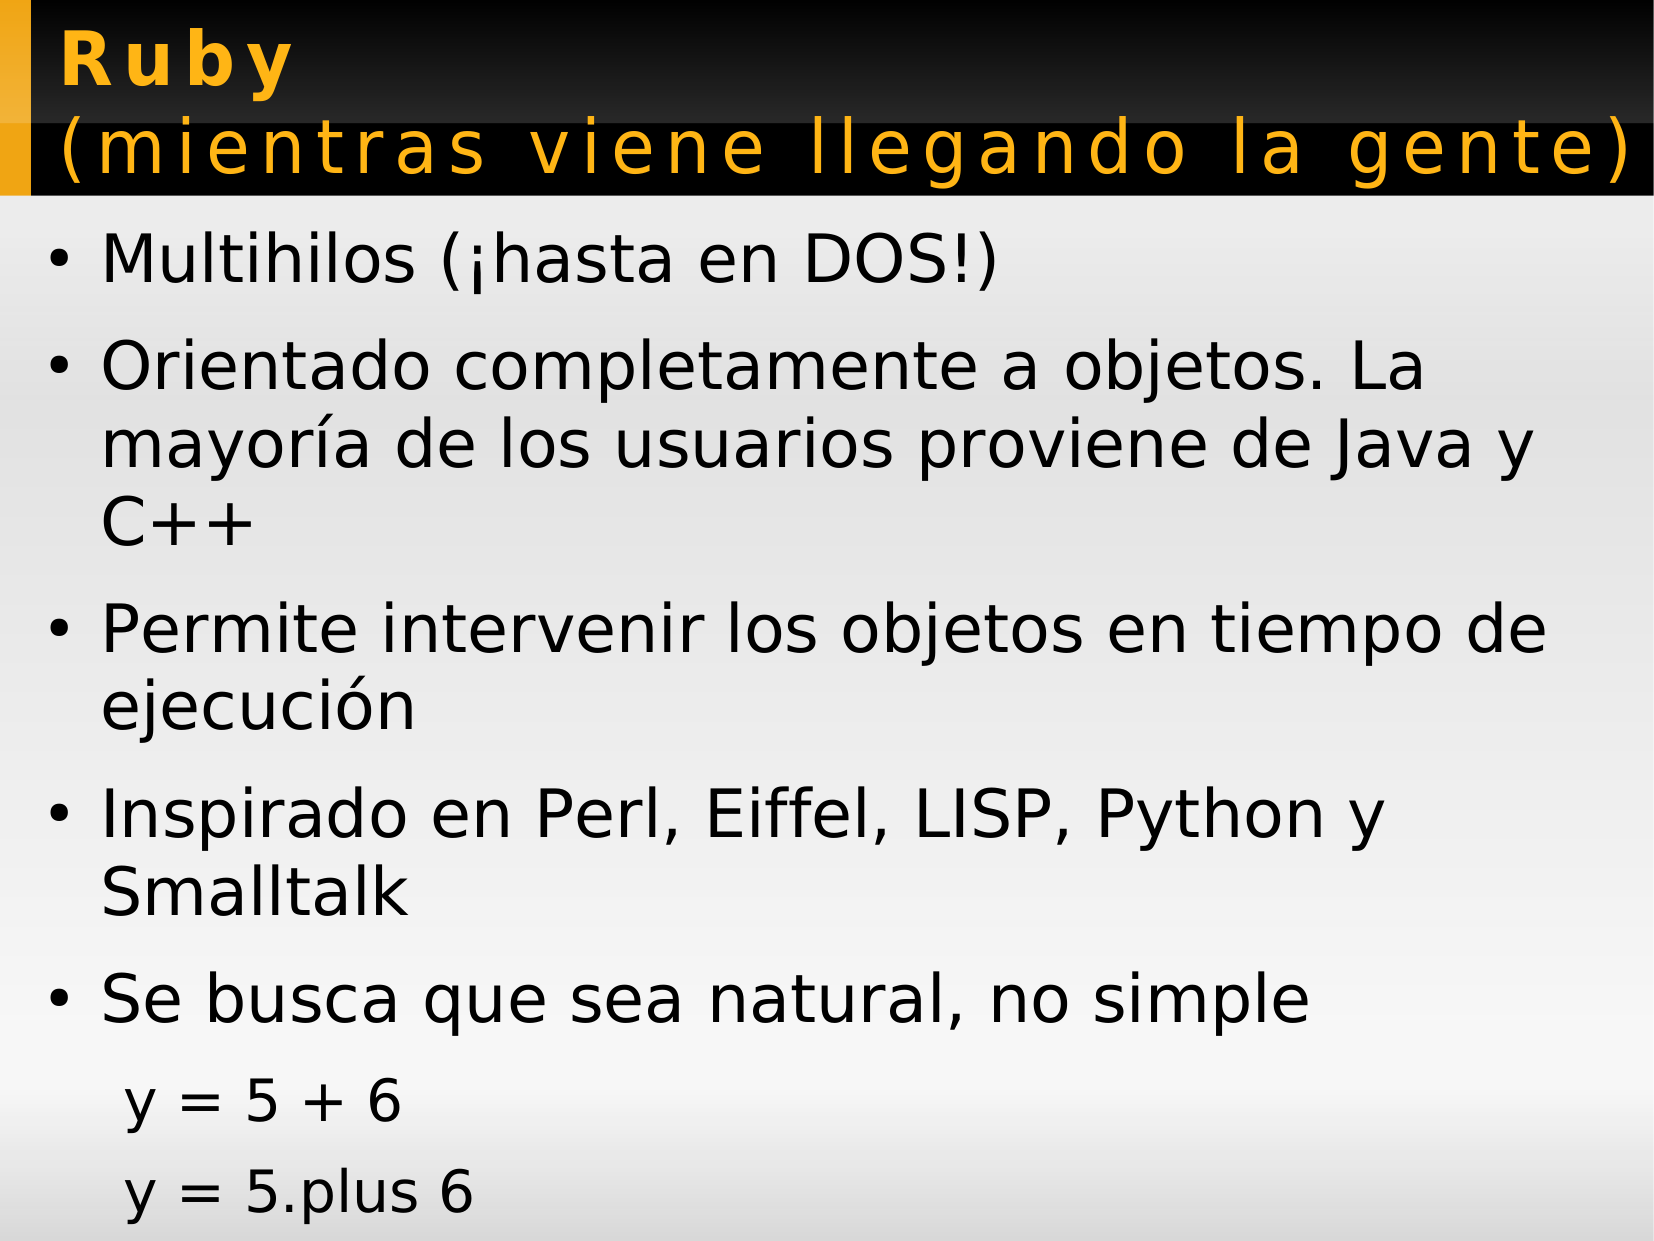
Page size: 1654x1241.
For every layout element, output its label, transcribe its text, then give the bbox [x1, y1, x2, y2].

list Multihilos (¡hasta en DOS!) Orientado completamente a objetos. La mayoría de los usuarios proviene de Java y C++ Permite intervenir los objetos en tiempo de ejecución Inspirado en Perl, Eiffel, LISP, Python y Smalltalk Se busca que sea natural, no simple y = 5 + 6 y = 5.plus 6 [29, 220, 1625, 1241]
title Ruby (mientras viene llegando la gente) [58, 16, 1654, 191]
picture [0, 0, 1654, 1241]
